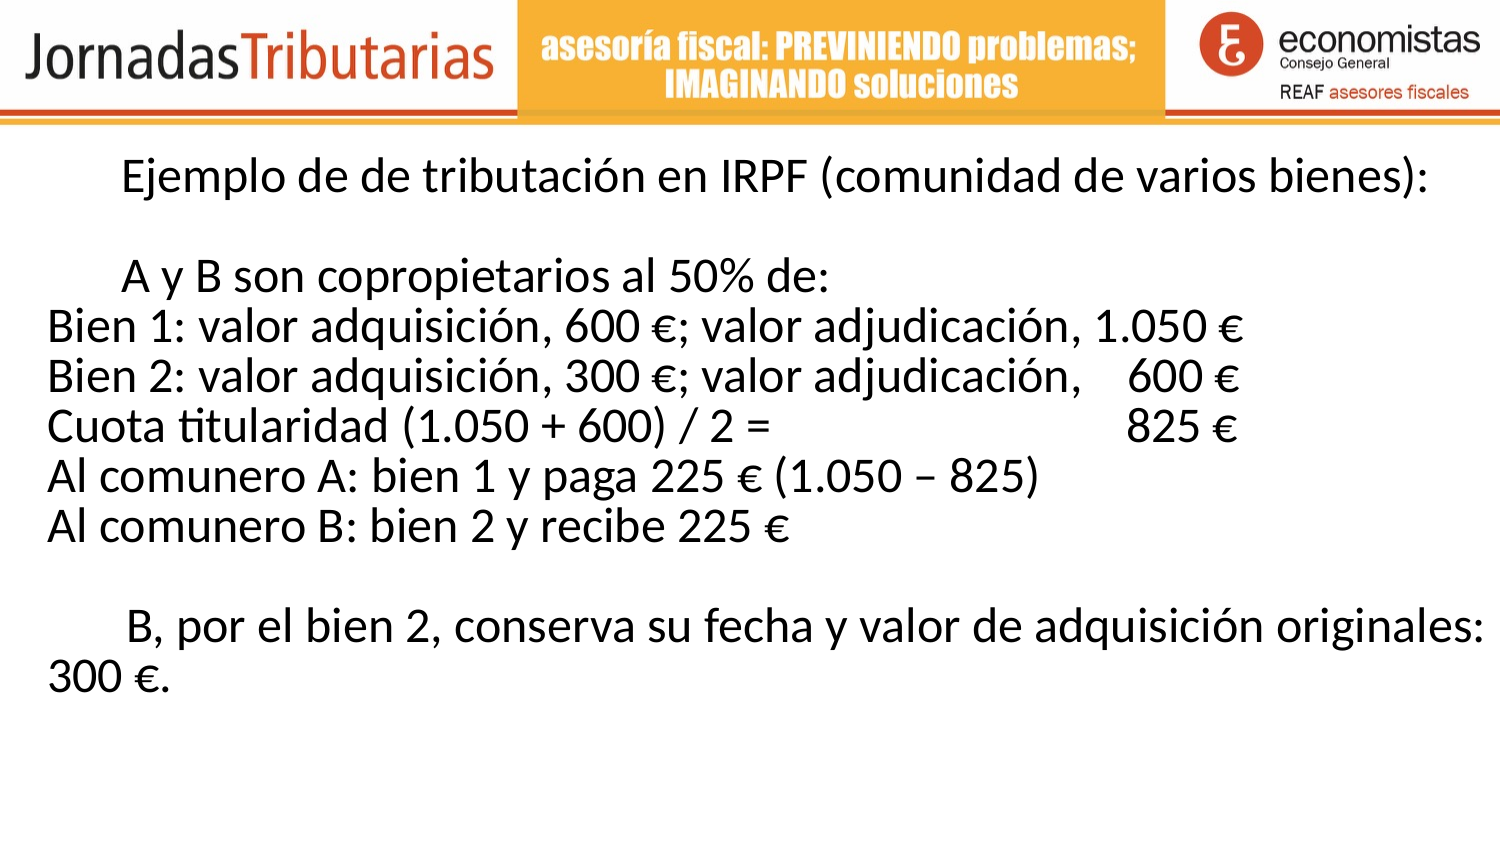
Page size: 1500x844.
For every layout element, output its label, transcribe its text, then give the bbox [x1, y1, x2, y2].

text_box Ejemplo de de tributación en IRPF (comunidad de varios bienes): A y B son copropietarios al 50% de: Bien 1: valor adquisición, 600 €; valor adjudicación, 1.050 € Bien 2: valor adquisición, 300 €; valor adjudicación, 600 € Cuota titularidad (1.050 + 600) / 2 = 825 € Al comunero A: bien 1 y paga 225 € (1.050 – 825) Al comunero B: bien 2 y recibe 225 € B, por el bien 2, conserva su fecha y valor de adquisición originales: 300 €. [32, 147, 1500, 834]
picture [0, 0, 1500, 129]
